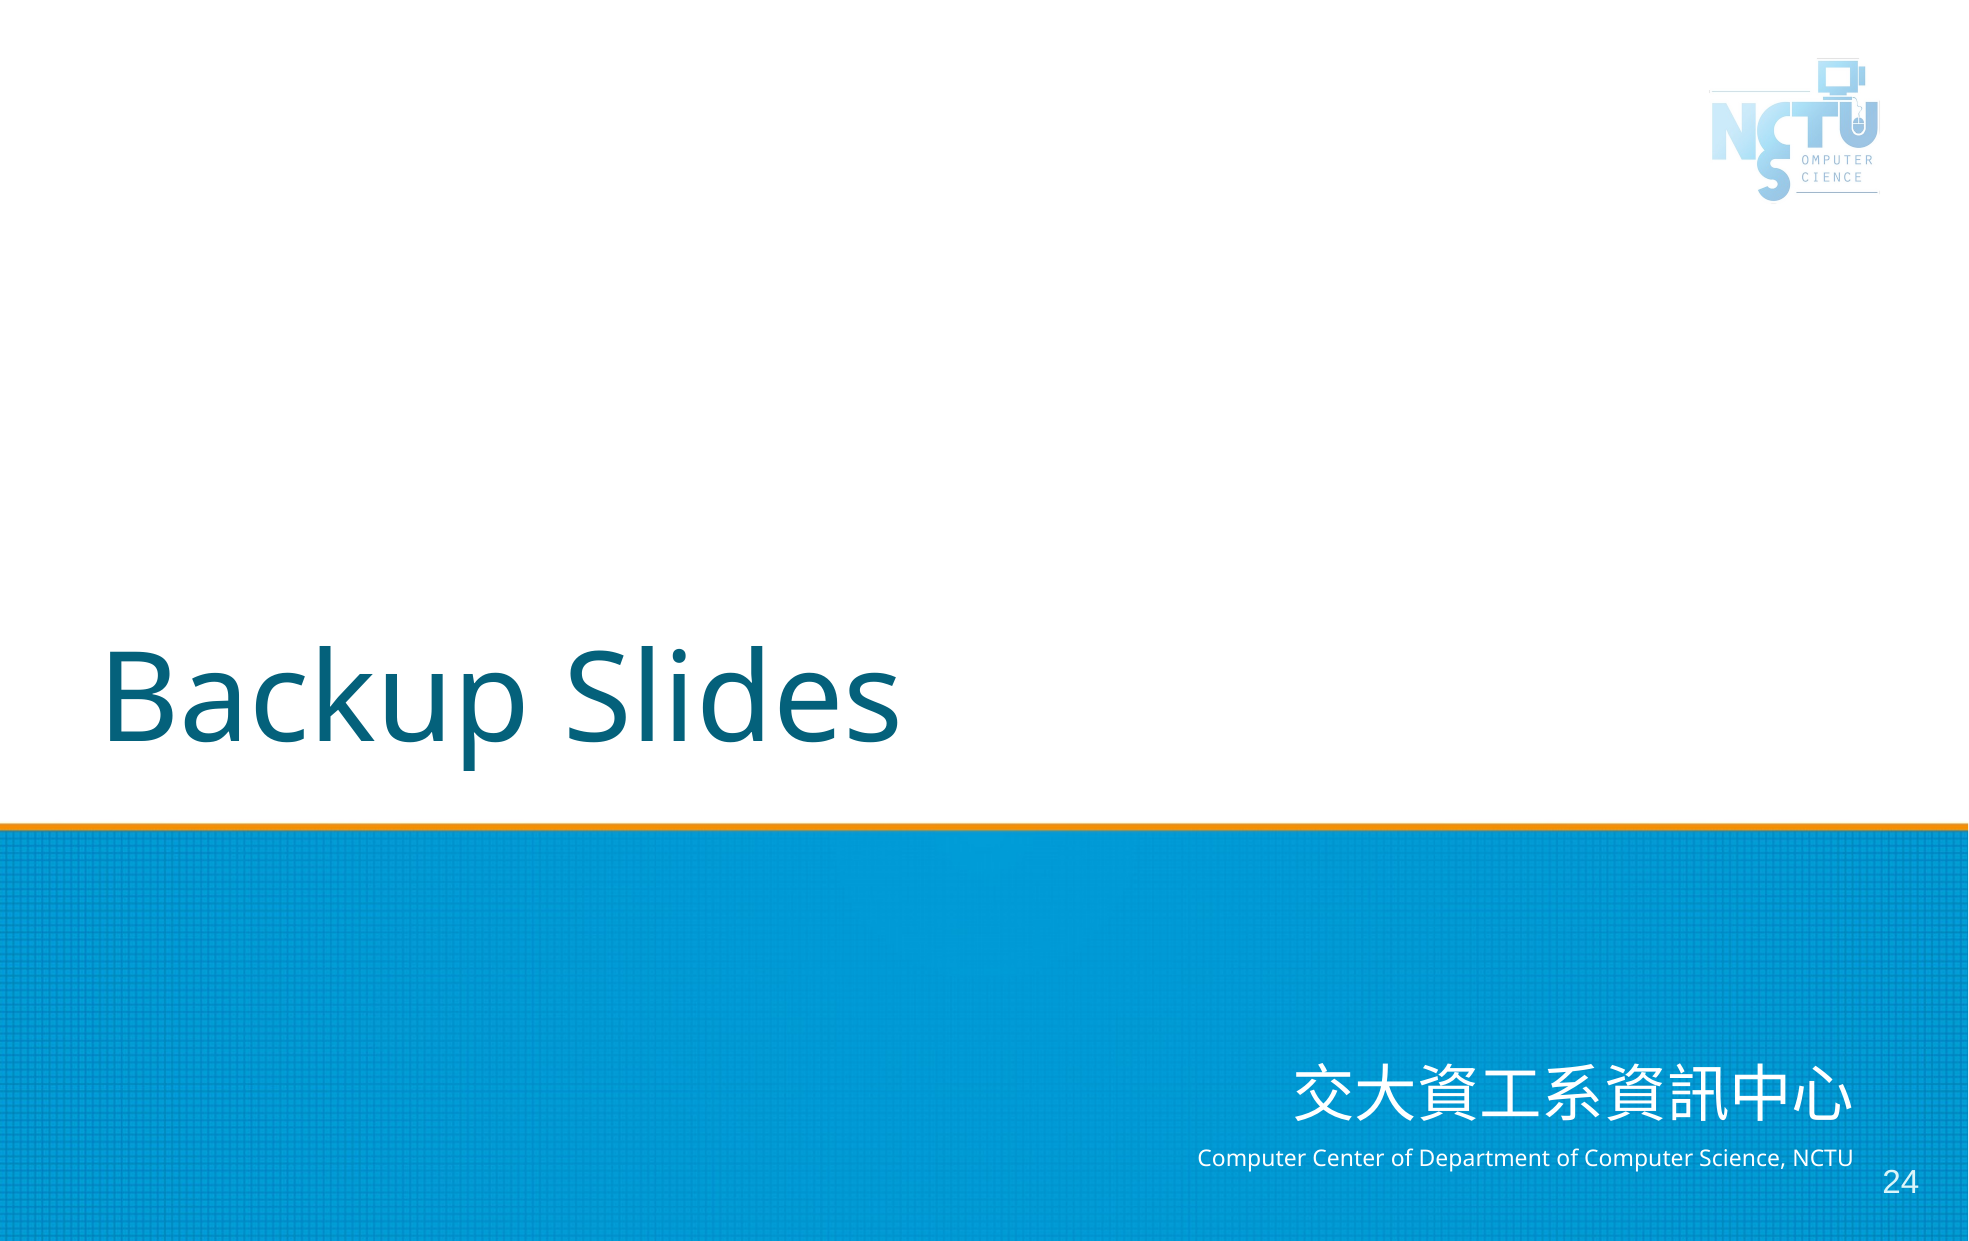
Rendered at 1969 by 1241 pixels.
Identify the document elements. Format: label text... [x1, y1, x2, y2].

slide_number <number> [1841, 1145, 1960, 1241]
picture [0, 0, 1969, 832]
title Backup Slides [98, 559, 1870, 767]
